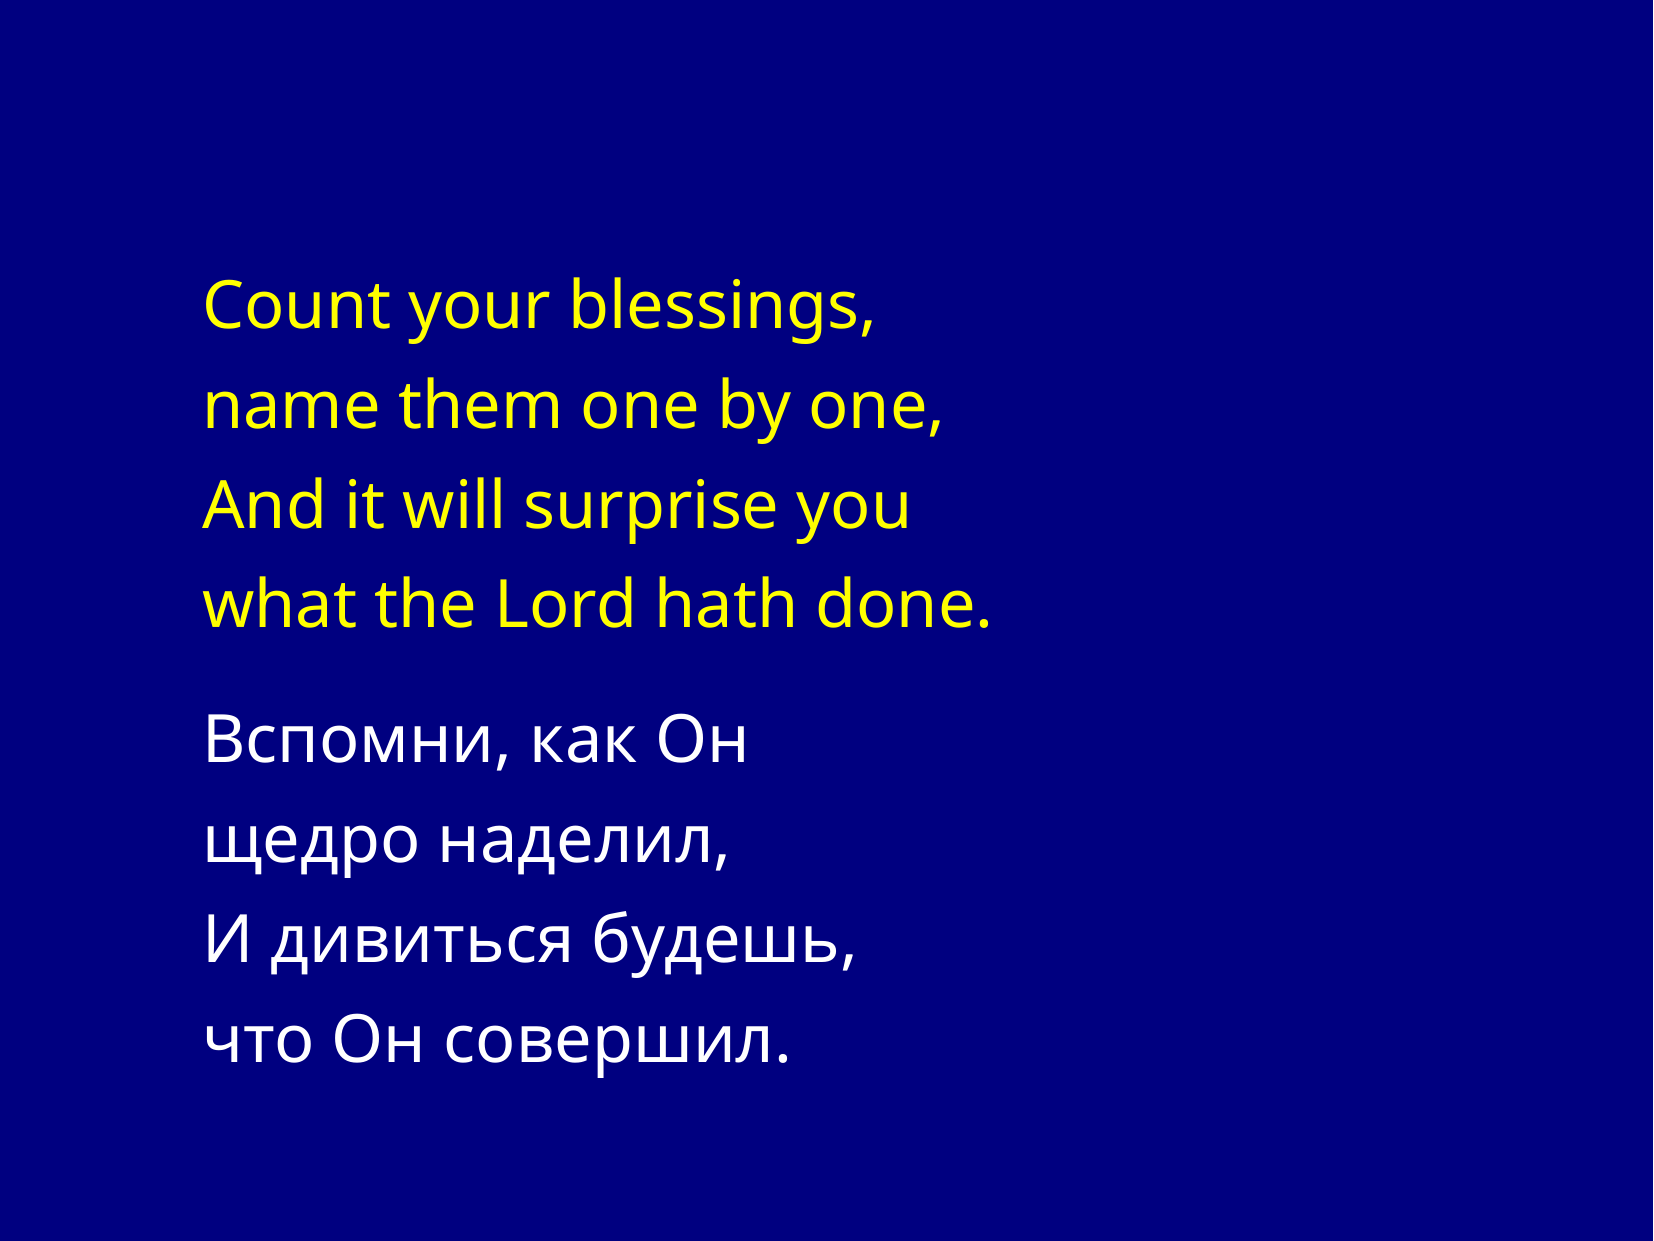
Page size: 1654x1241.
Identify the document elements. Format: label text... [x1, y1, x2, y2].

text_box Count your blessings, name them one by one, And it will surprise you what the Lord hath done. [75, 150, 1576, 638]
text_box Вспомни, как Он щедро наделил, И дивиться будешь, что Он совершил. [75, 675, 1576, 1163]
